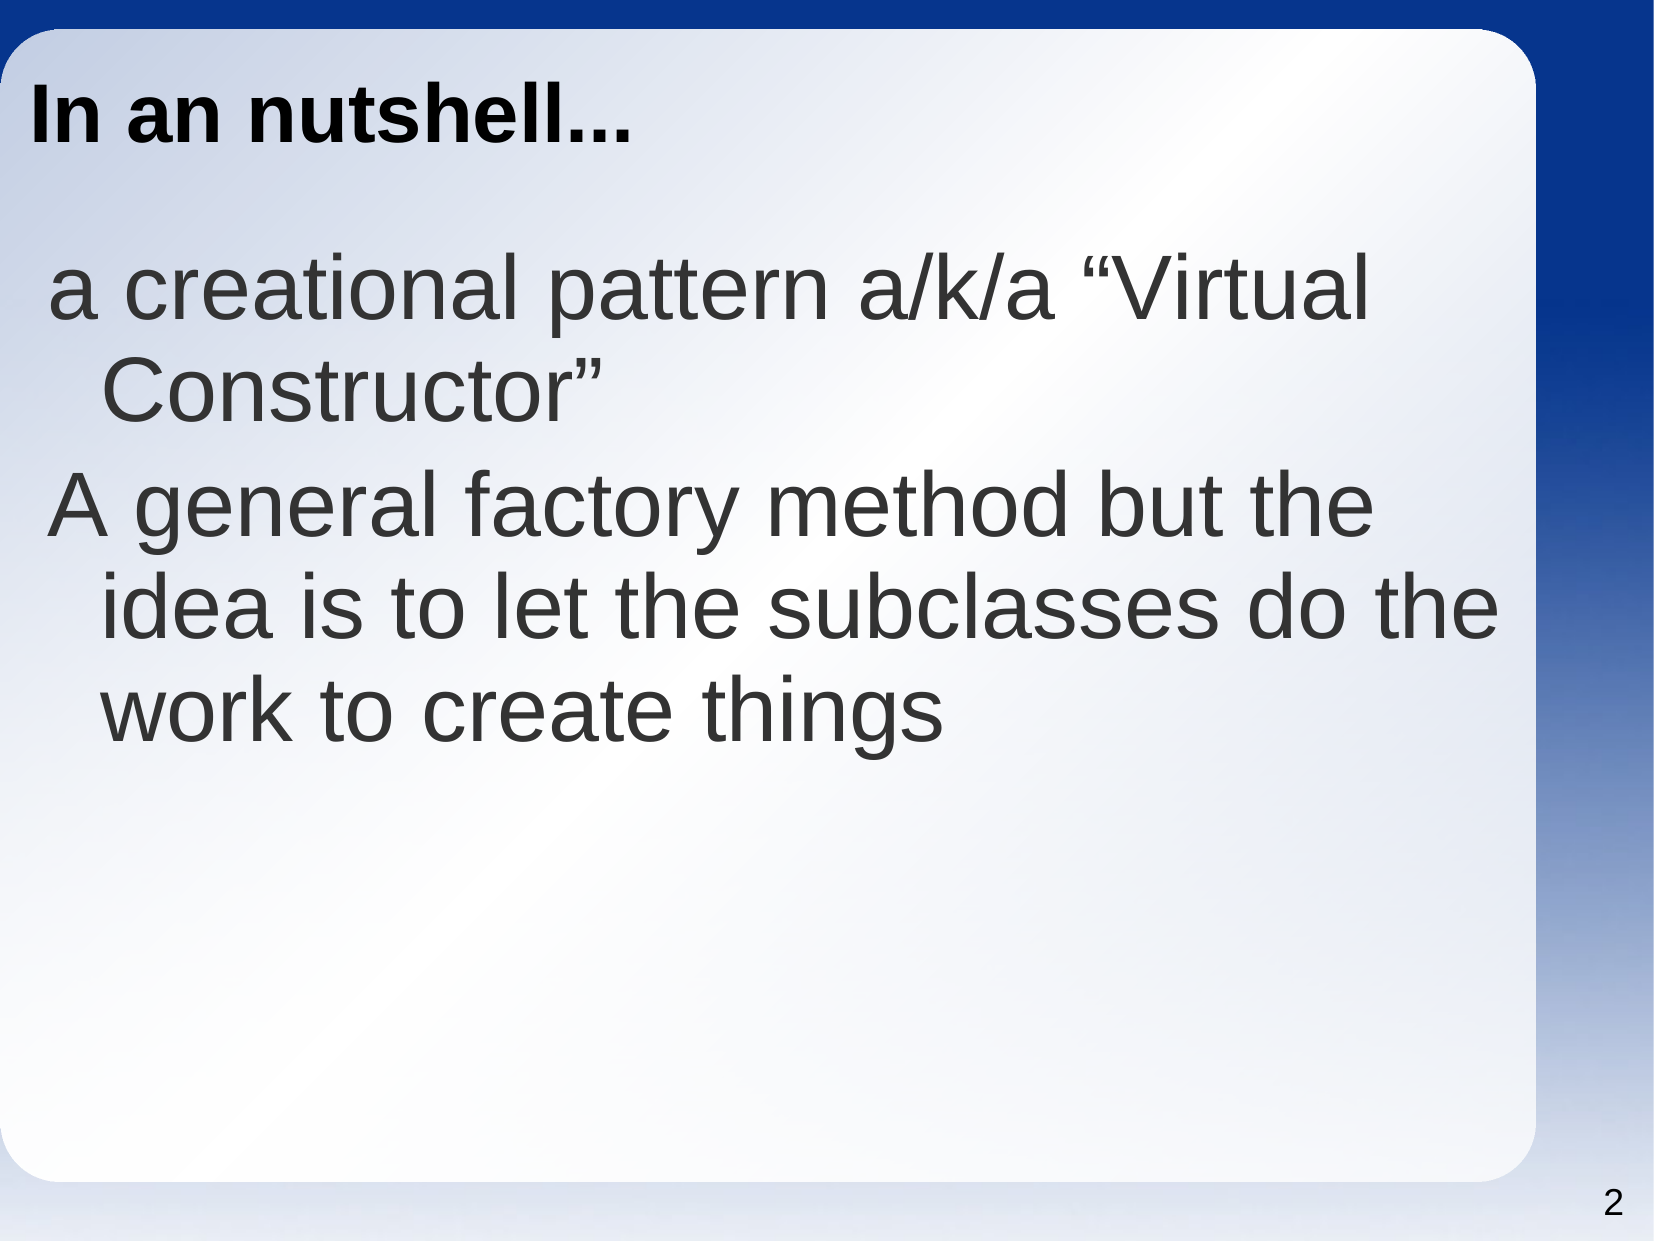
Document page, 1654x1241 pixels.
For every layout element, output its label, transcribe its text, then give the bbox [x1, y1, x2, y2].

title In an nutshell... [29, 49, 1506, 178]
list a creational pattern a/k/a “Virtual Constructor” A general factory method but the idea is to let the subclasses do the work to create things [29, 236, 1506, 1152]
picture [0, 0, 1654, 1241]
